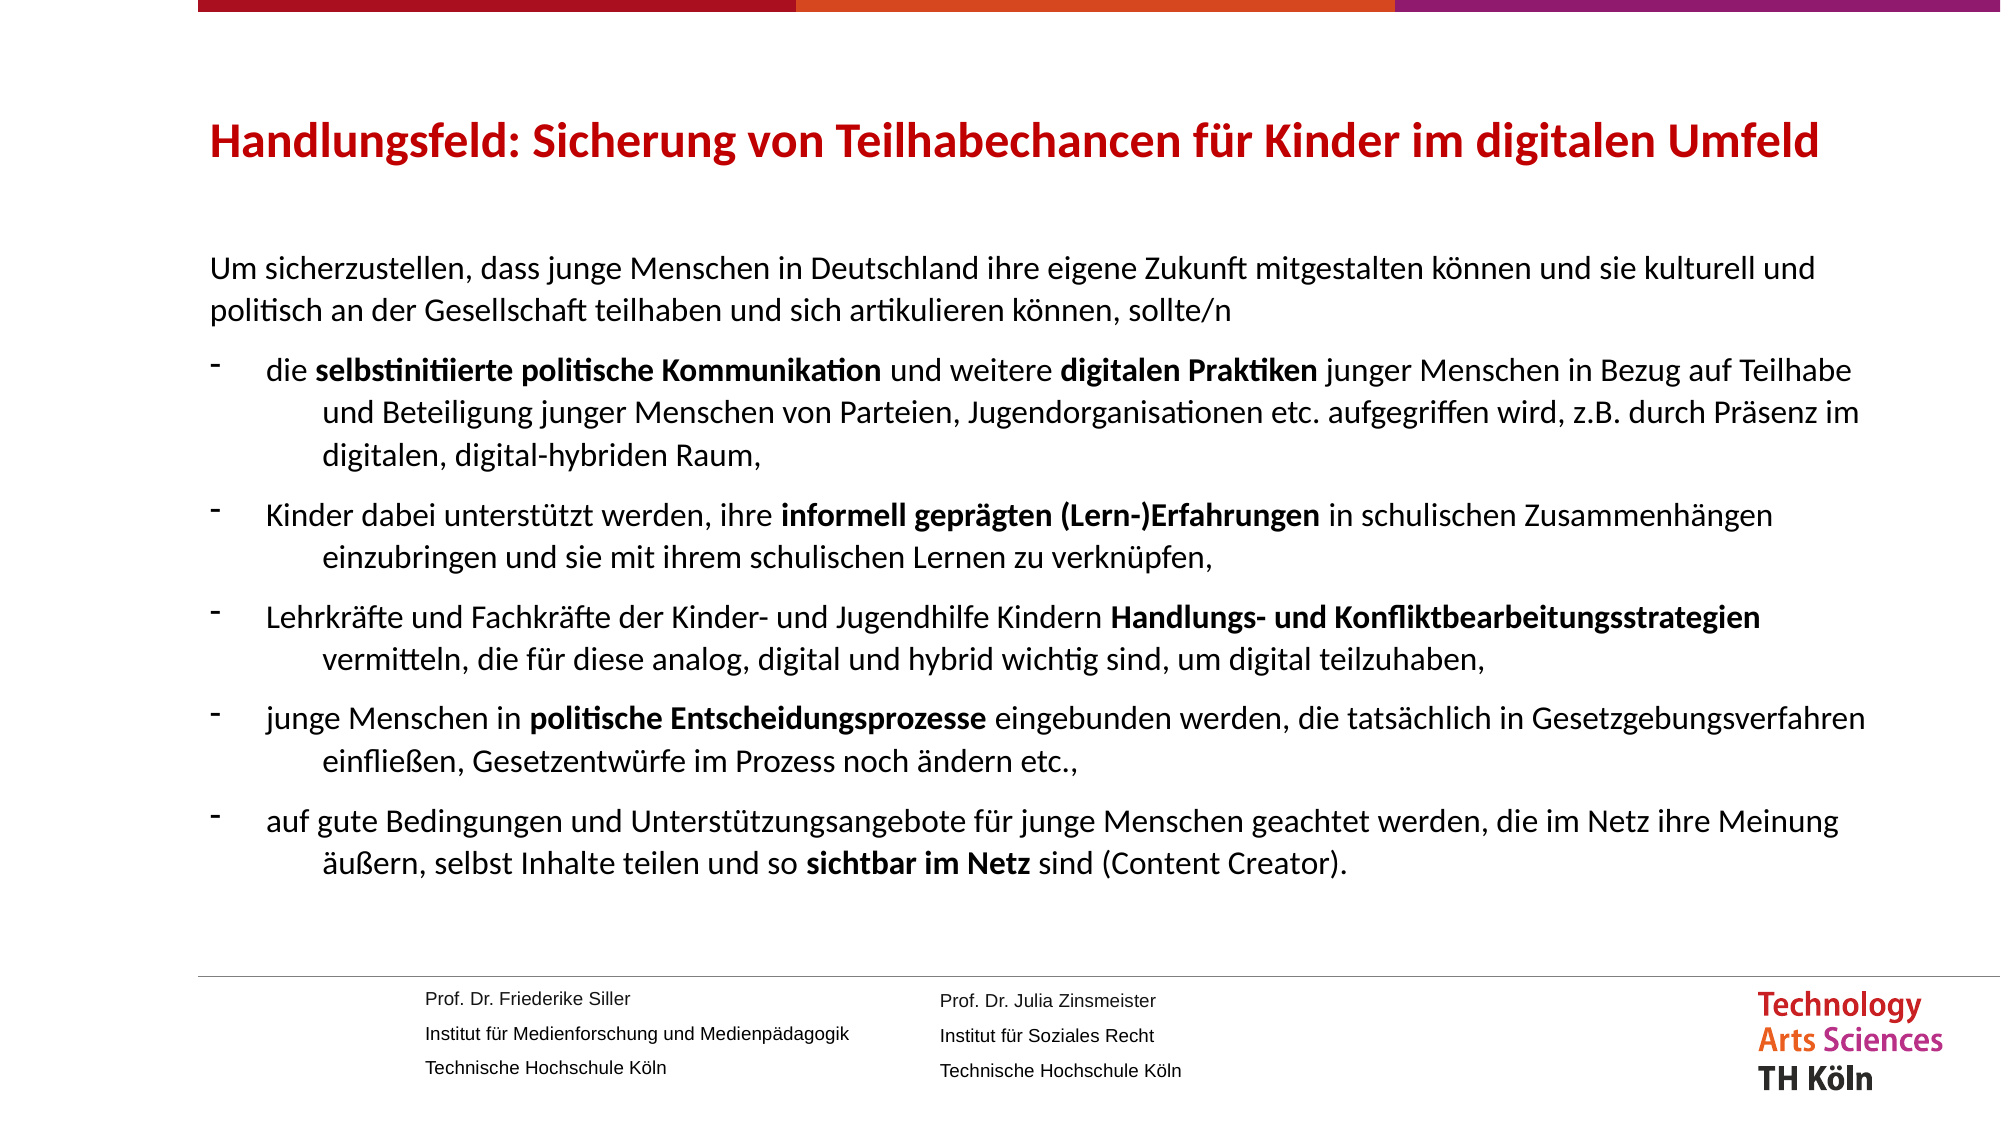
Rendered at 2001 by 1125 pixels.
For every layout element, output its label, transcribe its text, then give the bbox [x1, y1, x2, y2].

text_box Handlungsfeld: Sicherung von Teilhabechancen für Kinder im digitalen Umfeld Um sicherzustellen, dass junge Menschen in Deutschland ihre eigene Zukunft mitgestalten können und sie kulturell und politisch an der Gesellschaft teilhaben und sich artikulieren können, sollte/n die selbstinitiierte politische Kommunikation und weitere digitalen Praktiken junger Menschen in Bezug auf Teilhabe und Beteiligung junger Menschen von Parteien, Jugendorganisationen etc. aufgegriffen wird, z.B. durch Präsenz im digitalen, digital-hybriden Raum, Kinder dabei unterstützt werden, ihre informell geprägten (Lern-)Erfahrungen in schulischen Zusammenhängen einzubringen und sie mit ihrem schulischen Lernen zu verknüpfen, Lehrkräfte und Fachkräfte der Kinder- und Jugendhilfe Kindern Handlungs- und Konfliktbearbeitungsstrategien vermitteln, die für diese analog, digital und hybrid wichtig sind, um digital teilzuhaben, junge Menschen in politische Entscheidungsprozesse eingebunden werden, die tatsächlich in Gesetzgebungsverfahren einfließen, Gesetzentwürfe im Prozess noch ändern etc., auf gute Bedingungen und Unterstützungsangebote für junge Menschen geachtet werden, die im Netz ihre Meinung äußern, selbst Inhalte teilen und so sichtbar im Netz sind (Content Creator). [194, 95, 1901, 897]
